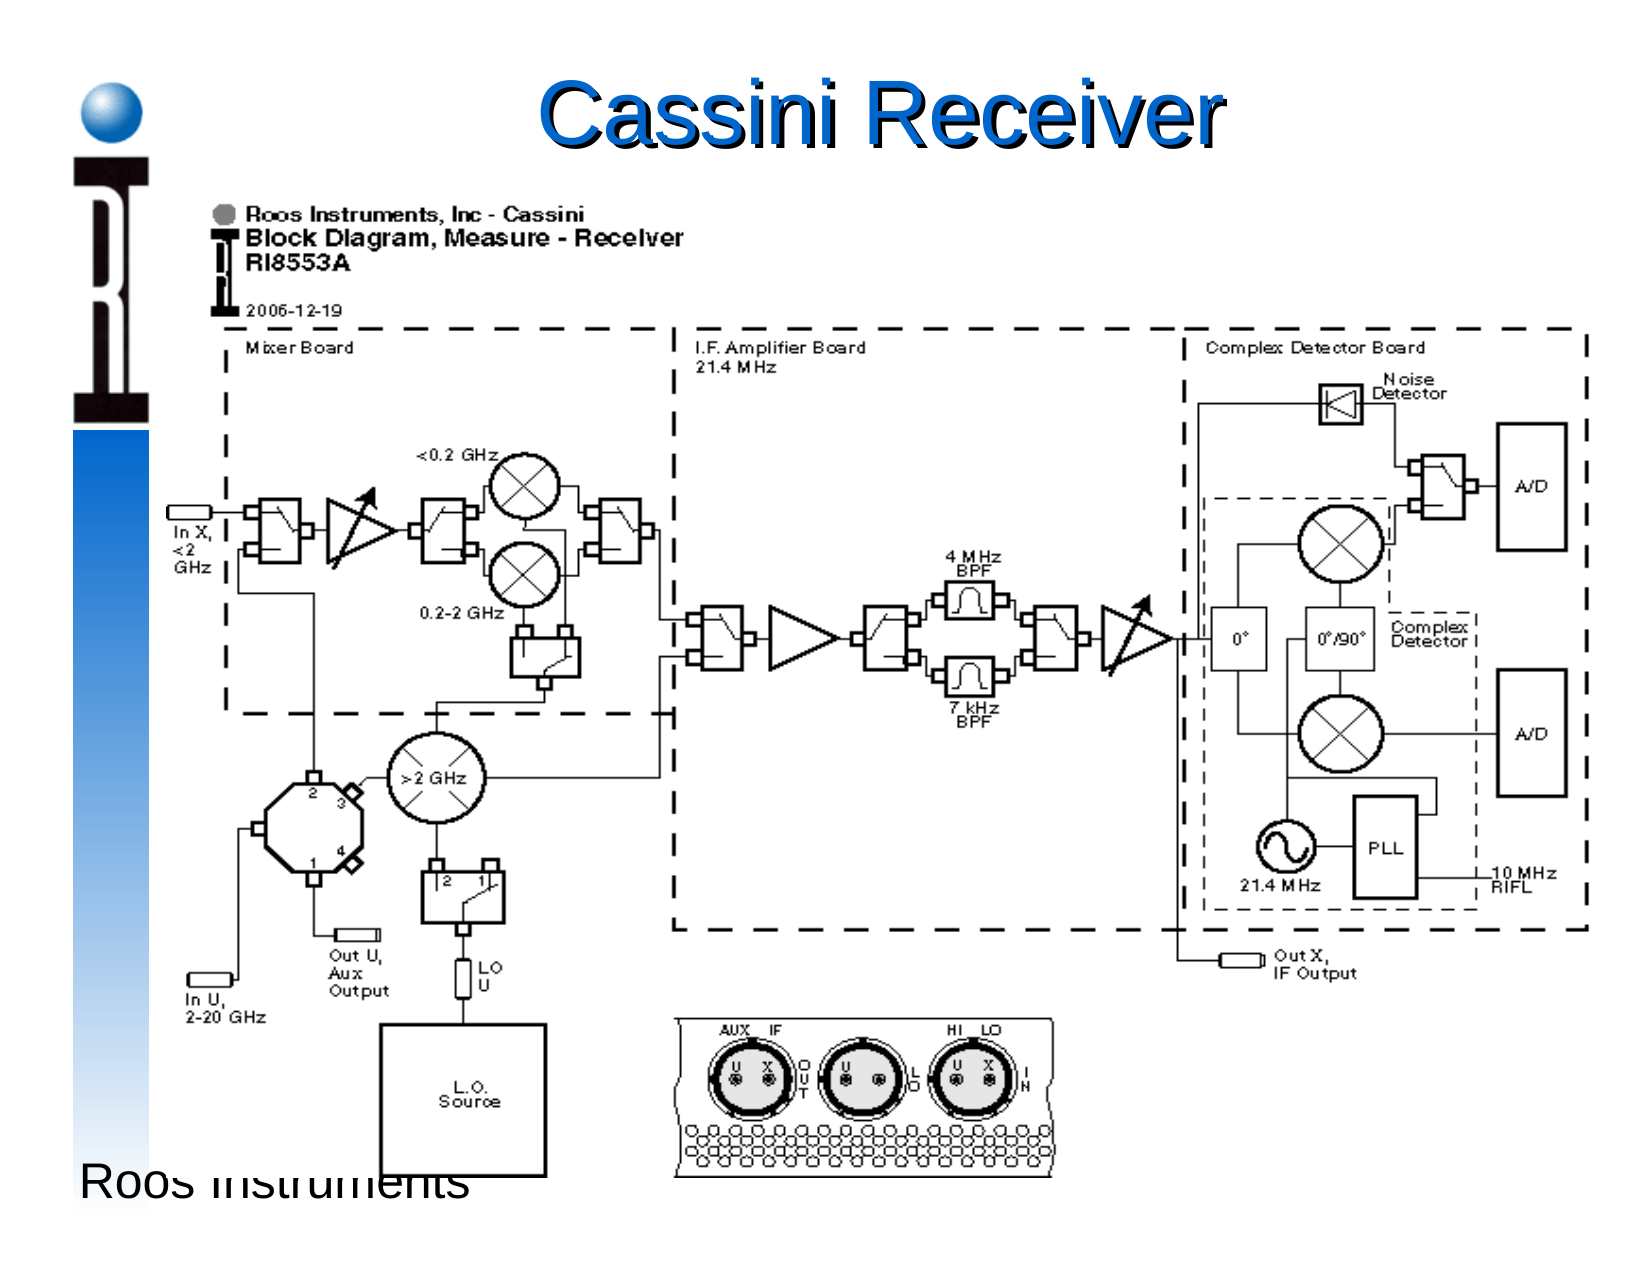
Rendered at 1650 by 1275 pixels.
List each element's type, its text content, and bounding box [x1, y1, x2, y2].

title Cassini Receiver [171, 59, 1591, 167]
picture [69, 78, 154, 430]
picture [166, 201, 1591, 1178]
